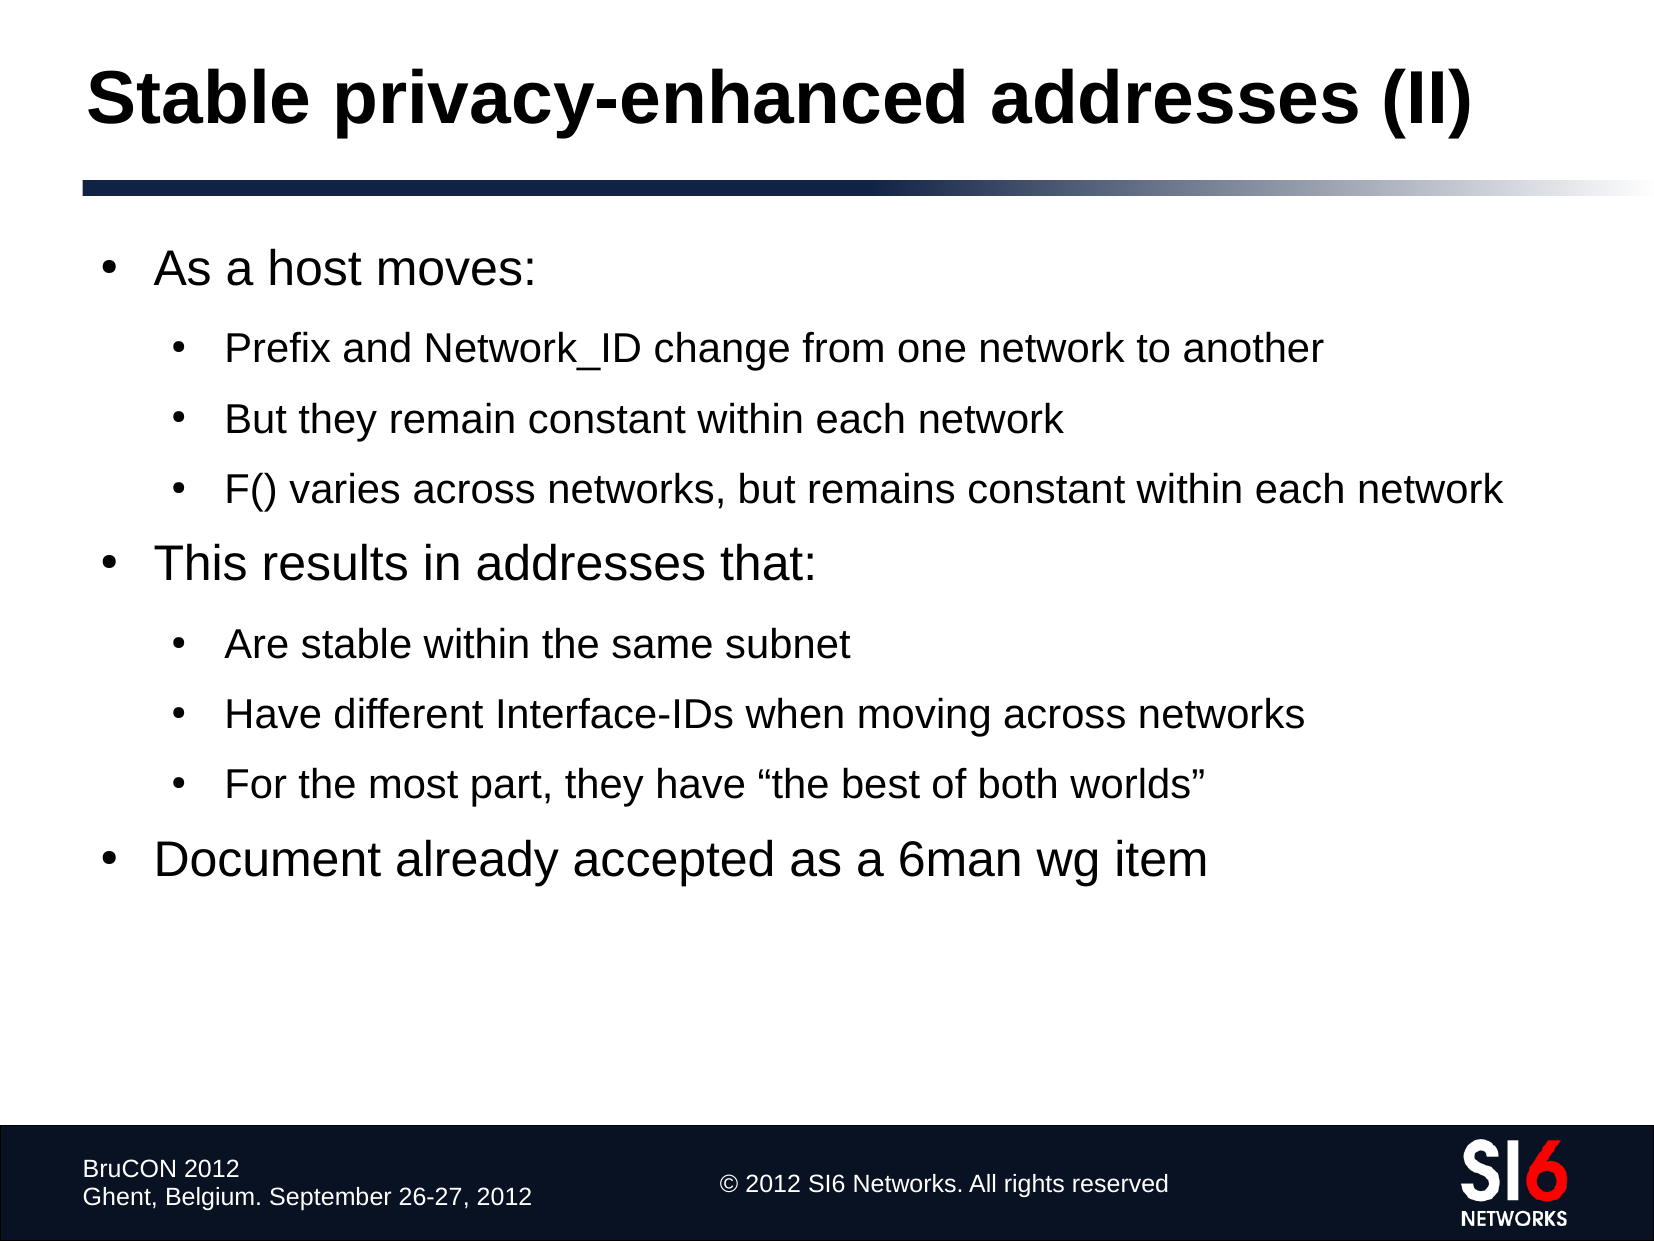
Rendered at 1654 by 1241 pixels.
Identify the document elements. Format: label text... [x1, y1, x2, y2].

picture [1461, 1139, 1567, 1226]
title Stable privacy-enhanced addresses (II) [86, 30, 1576, 166]
list As a host moves: Prefix and Network_ID change from one network to another But they remain constant within each network F() varies across networks, but remains constant within each network This results in addresses that: Are stable within the same subnet Have different Interface-IDs when moving across networks For the most part, they have “the best of both worlds” Document already accepted as a 6man wg item [82, 240, 1571, 1059]
